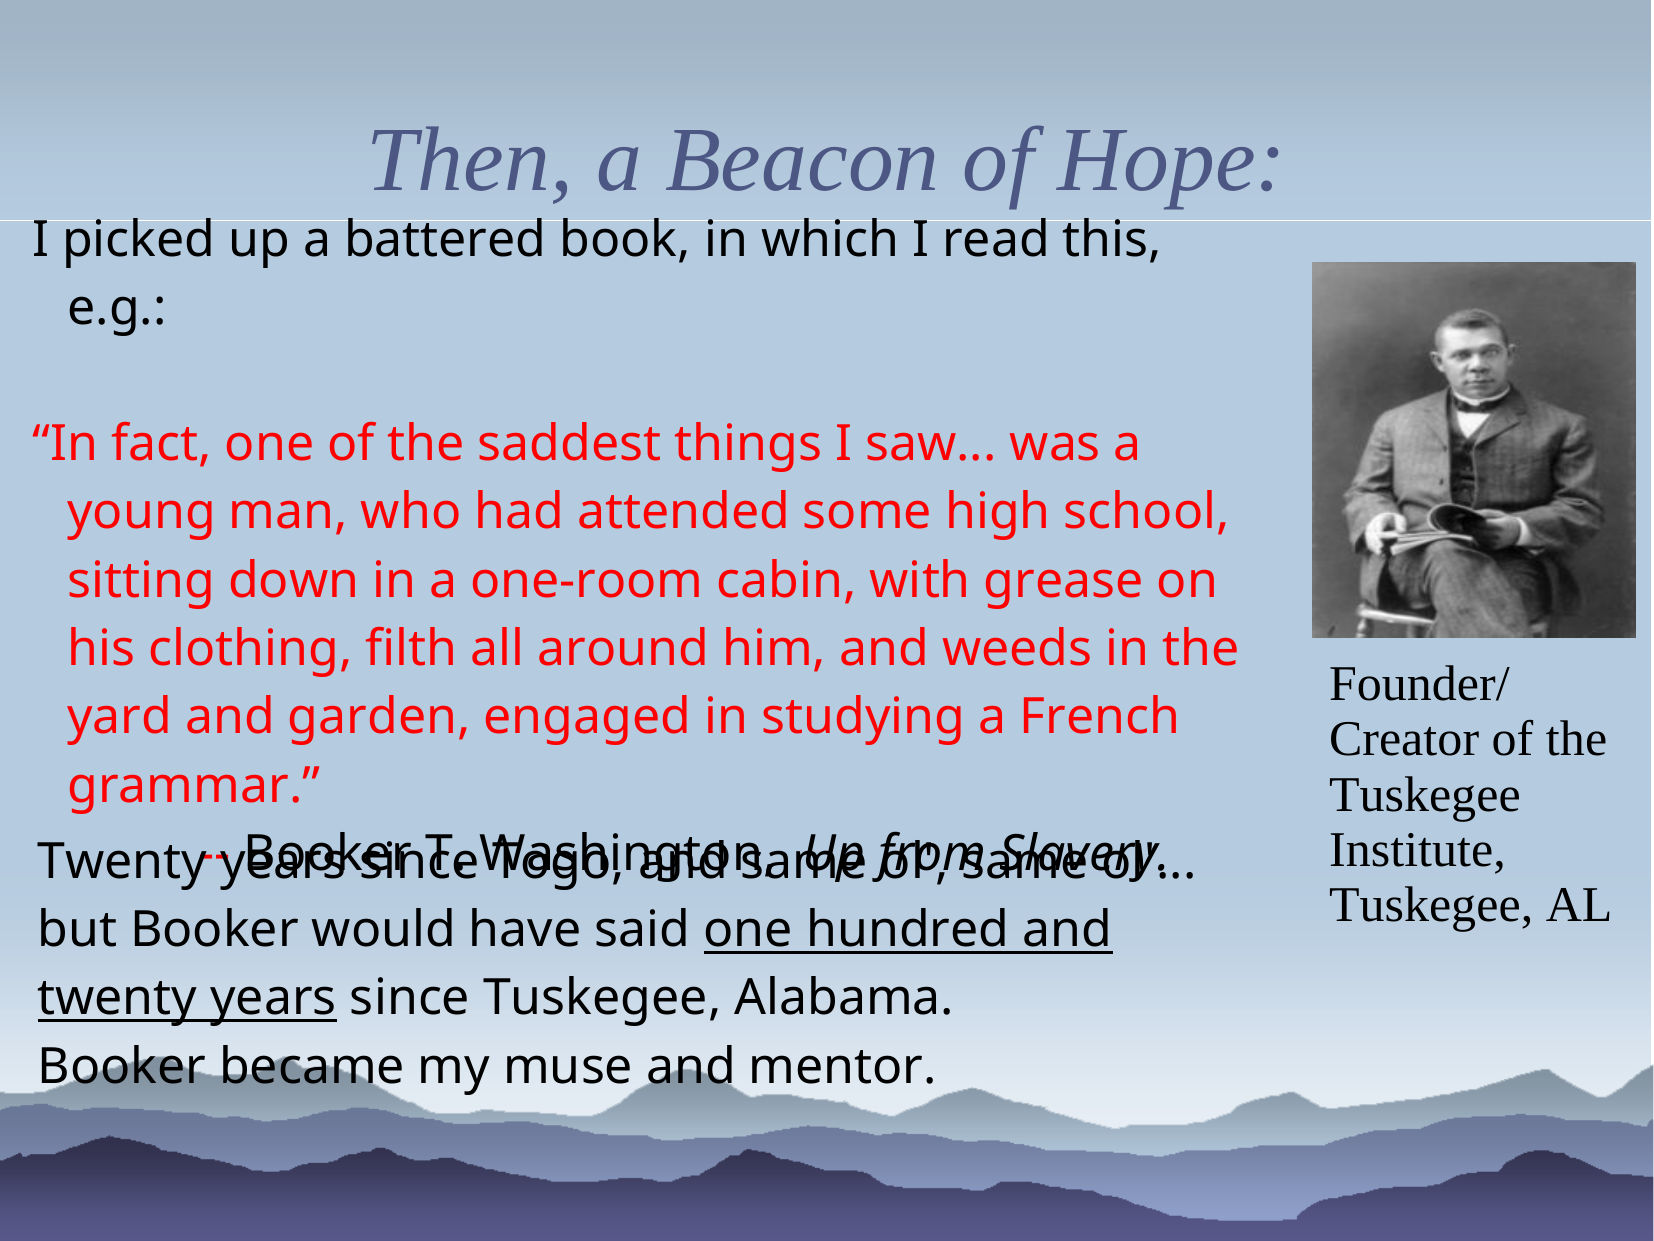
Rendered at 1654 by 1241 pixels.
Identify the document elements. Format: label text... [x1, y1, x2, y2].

text_box Founder/ Creator of the Tuskegee Institute, Tuskegee, AL [1329, 656, 1613, 938]
text_box Twenty years since Togo, and same ol', same ol'... but Booker would have said one hundred and twenty years since Tuskegee, Alabama. Booker became my muse and mentor. [37, 825, 1276, 1086]
picture [0, 1021, 1654, 1241]
subtitle I picked up a battered book, in which I read this, e.g.: “In fact, one of the saddest things I saw... was a young man, who had attended some high school, sitting down in a one-room cabin, with grease on his clothing, filth all around him, and weeds in the yard and garden, engaged in studying a French grammar.” -- Booker T. Washington, Up from Slavery. [32, 262, 1276, 826]
title Then, a Beacon of Hope: [121, 55, 1534, 263]
picture [1312, 262, 1636, 638]
